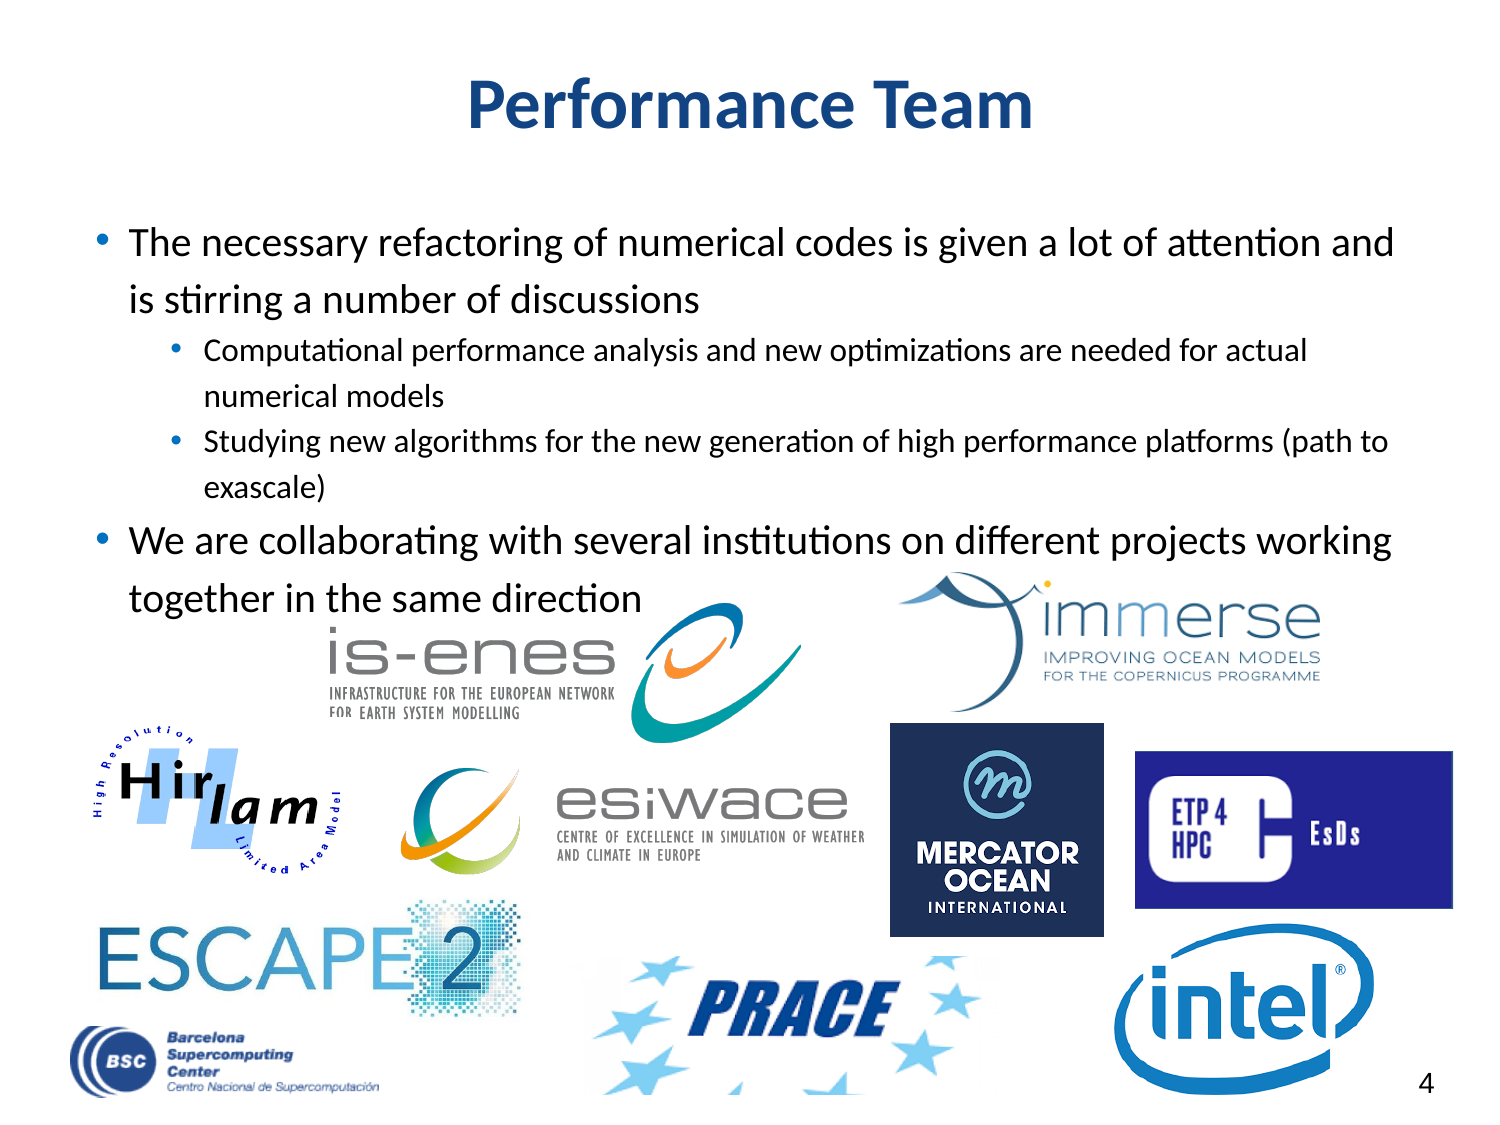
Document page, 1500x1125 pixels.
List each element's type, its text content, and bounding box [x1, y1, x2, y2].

picture [70, 603, 801, 1098]
list The necessary refactoring of numerical codes is given a lot of attention and is stirring a number of discussions Computational performance analysis and new optimizations are needed for actual numerical models Studying new algorithms for the new generation of high performance platforms (path to exascale) We are collaborating with several institutions on different projects working together in the same direction [76, 199, 1427, 993]
picture [898, 572, 1320, 712]
picture [890, 723, 1104, 937]
slide_number 1 [1403, 1038, 1494, 1125]
picture [1114, 923, 1374, 1095]
title Performance Team [76, 35, 1427, 174]
picture [1135, 751, 1454, 909]
picture [571, 956, 1000, 1095]
picture [393, 766, 864, 878]
